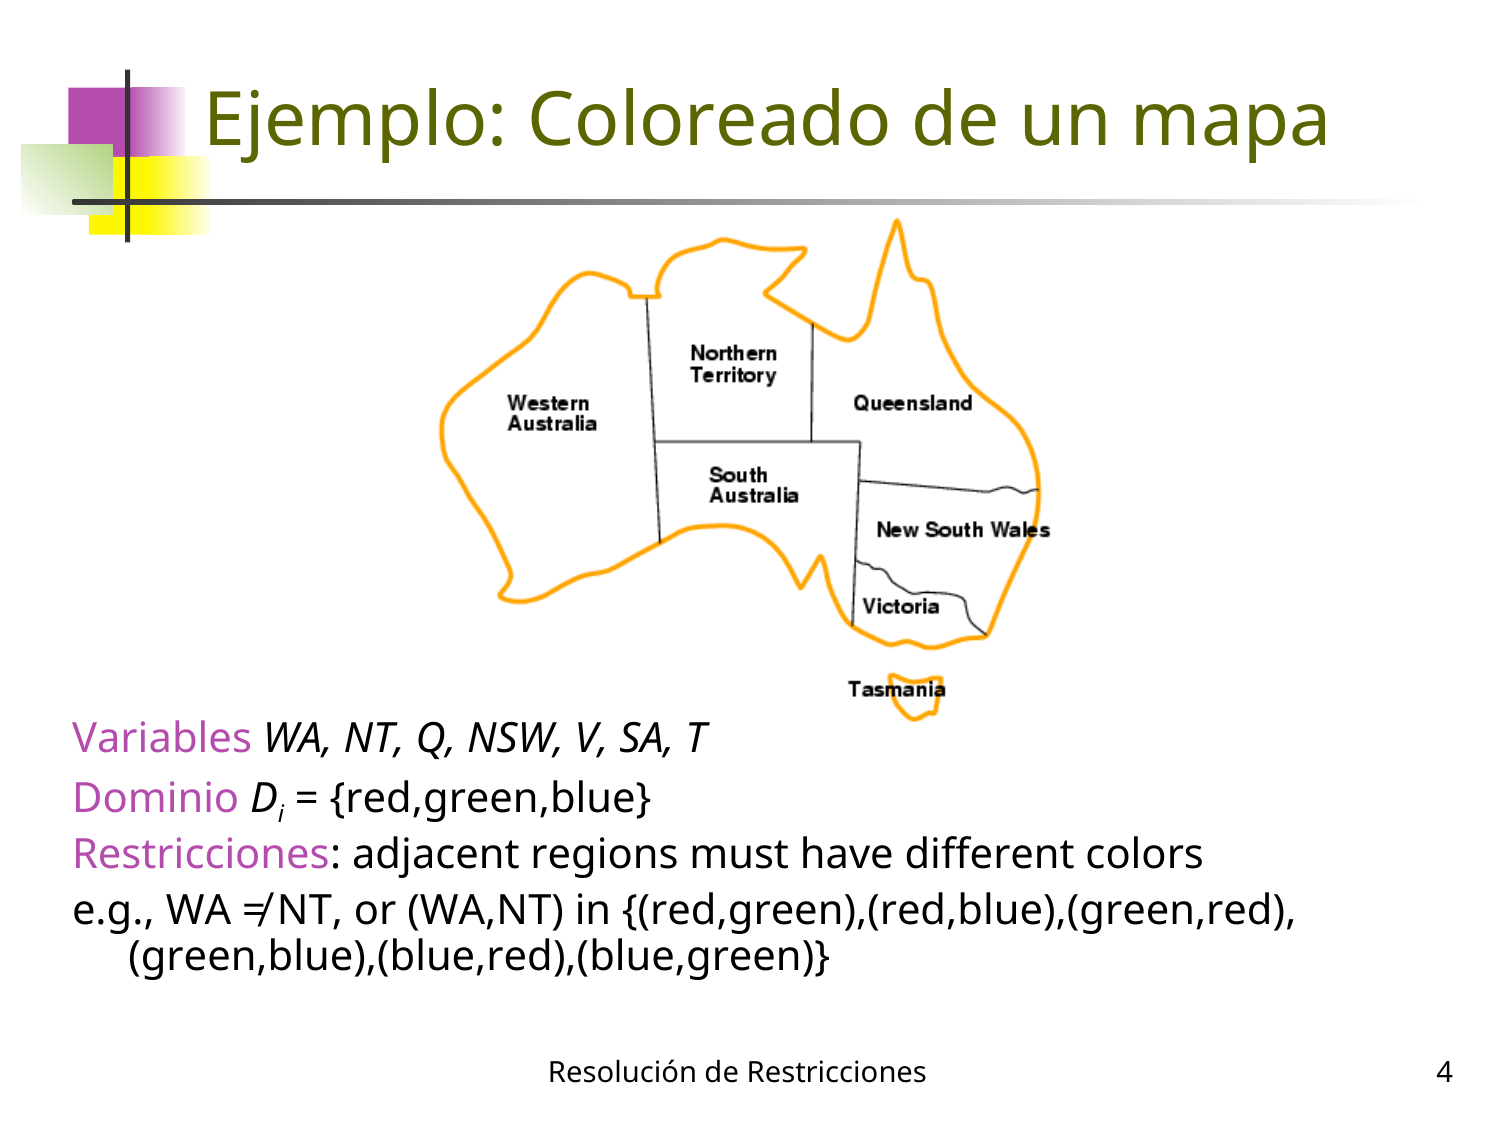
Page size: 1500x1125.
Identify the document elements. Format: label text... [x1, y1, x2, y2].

title Ejemplo: Coloreado de un mapa [188, 35, 1468, 175]
list Variables WA, NT, Q, NSW, V, SA, T Dominio Di = {red,green,blue} Restricciones: adjacent regions must have different colors e.g., WA ≠ NT, or (WA,NT) in {(red,green),(red,blue),(green,red), (green,blue),(blue,red),(blue,green)} [57, 708, 1477, 1032]
picture [437, 212, 1058, 708]
